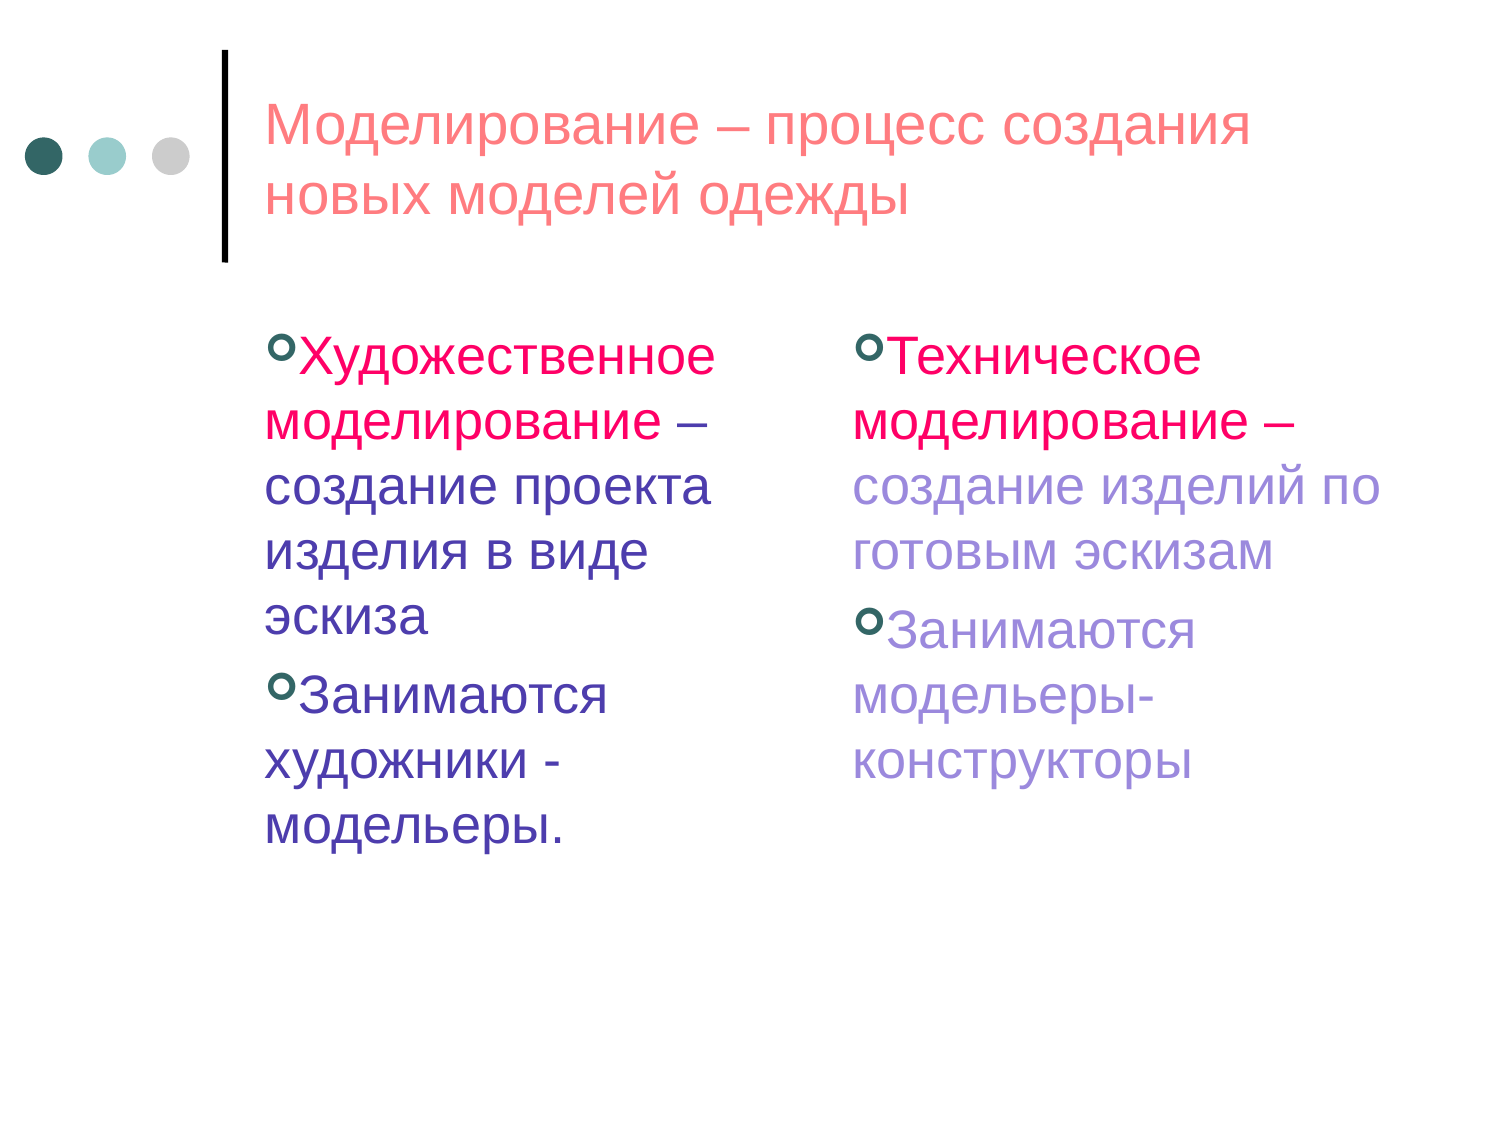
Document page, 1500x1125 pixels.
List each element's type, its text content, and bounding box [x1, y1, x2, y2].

title Моделирование – процесс создания новых моделей одежды [249, 31, 1401, 282]
list Техническое моделирование – создание изделий по готовым эскизам Занимаются модельеры-конструкторы [837, 312, 1400, 988]
list Художественное моделирование – создание проекта изделия в виде эскиза Занимаются художники - модельеры. [249, 312, 813, 988]
